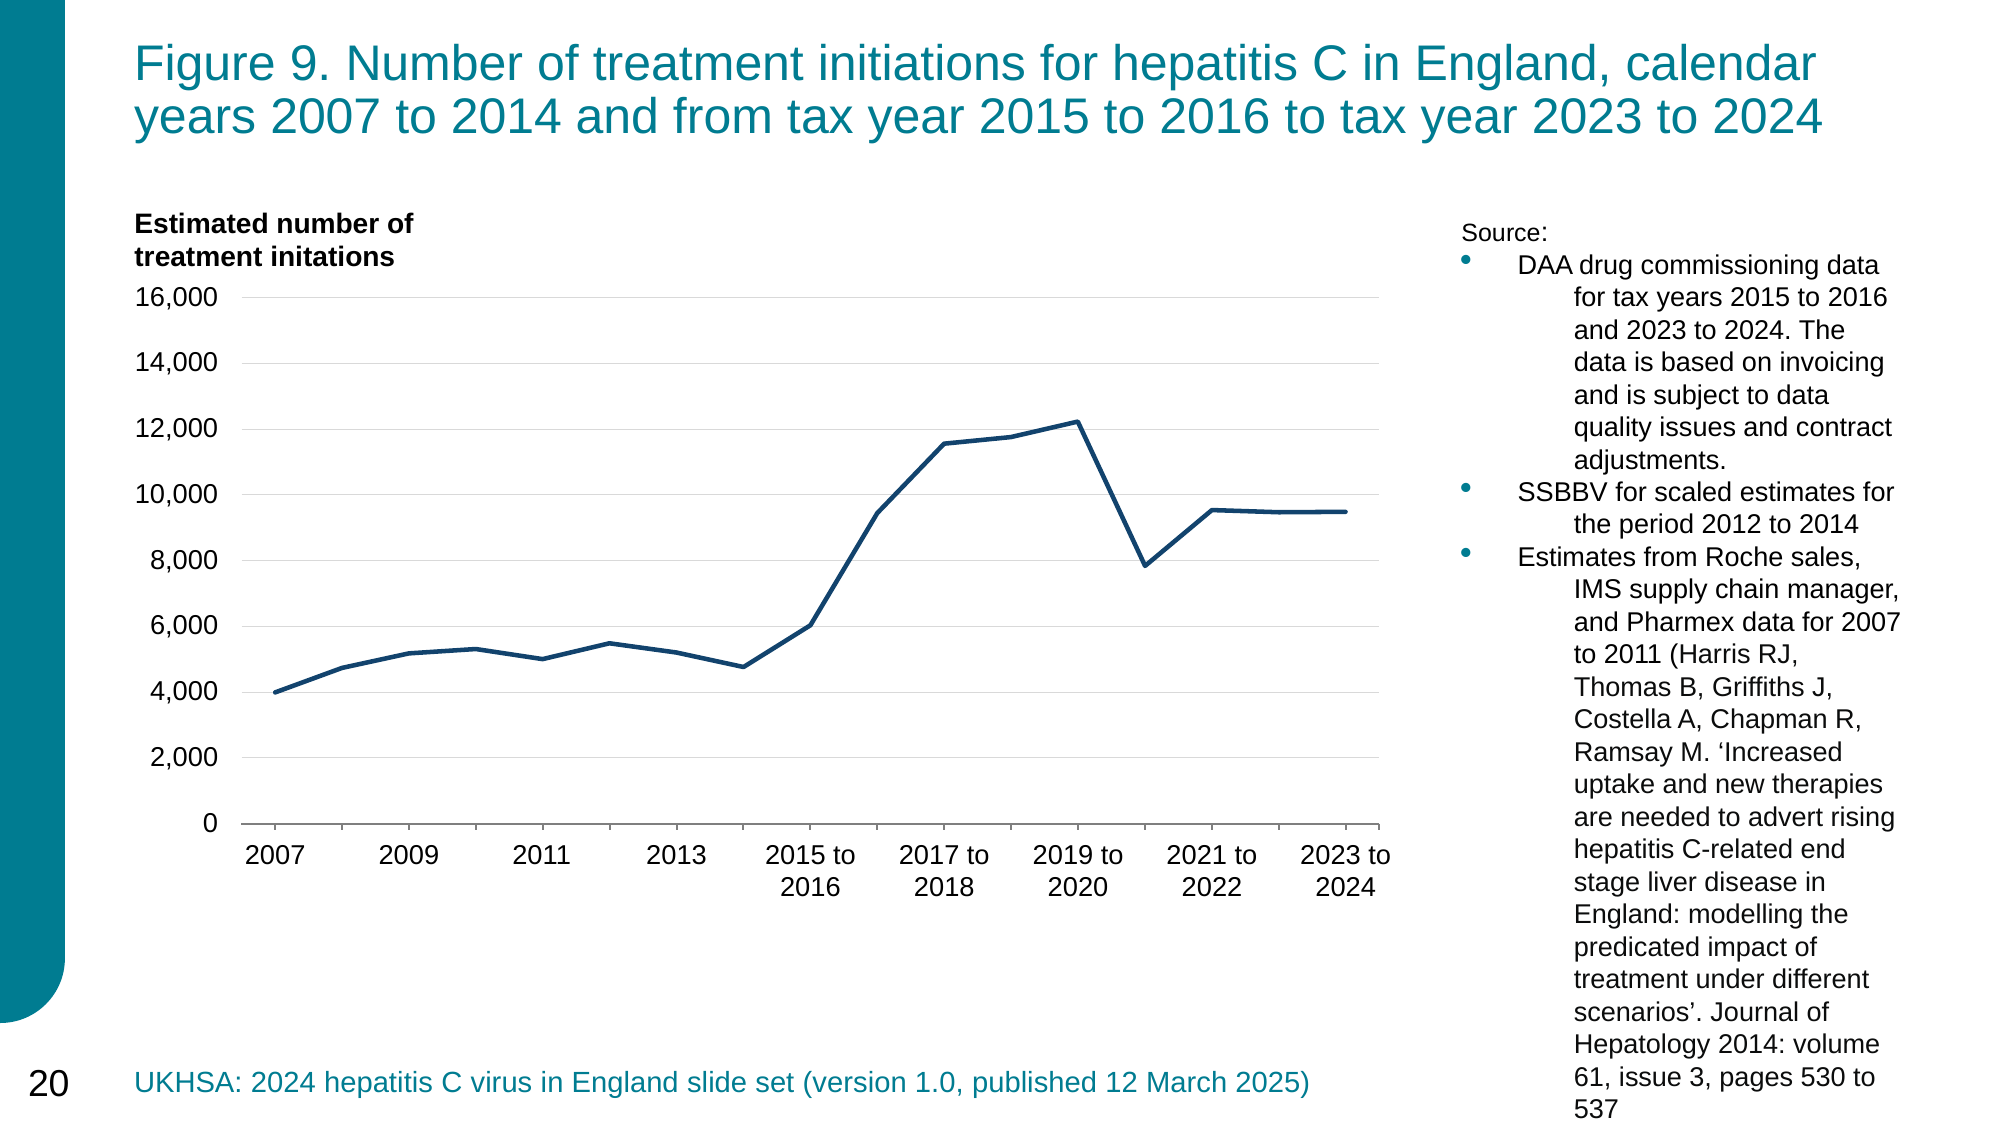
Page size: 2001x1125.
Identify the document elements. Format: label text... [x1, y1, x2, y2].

title Figure 9. Number of treatment initiations for hepatitis C in England, calendar years 2007 to 2014 and from tax year 2015 to 2016 to tax year 2023 to 2024 [119, 29, 1926, 147]
text_box UKHSA: 2024 hepatitis C virus in England slide set (version 1.0, published 12 March 2025) [119, 1051, 1761, 1111]
picture [119, 170, 1404, 914]
text_box Source: DAA drug commissioning data for tax years 2015 to 2016 and 2023 to 2024. The data is based on invoicing and is subject to data quality issues and contract adjustments. SSBBV for scaled estimates for the period 2012 to 2014 Estimates from Roche sales, IMS supply chain manager, and Pharmex data for 2007 to 2011 (Harris RJ, Thomas B, Griffiths J, Costella A, Chapman R, Ramsay M. ‘Increased uptake and new therapies are needed to advert rising hepatitis C-related end stage liver disease in England: modelling the predicated impact of treatment under different scenarios’. Journal of Hepatology 2014: volume 61, issue 3, pages 530 to 537 [1446, 207, 2000, 1010]
text_box [0, 1051, 98, 1112]
